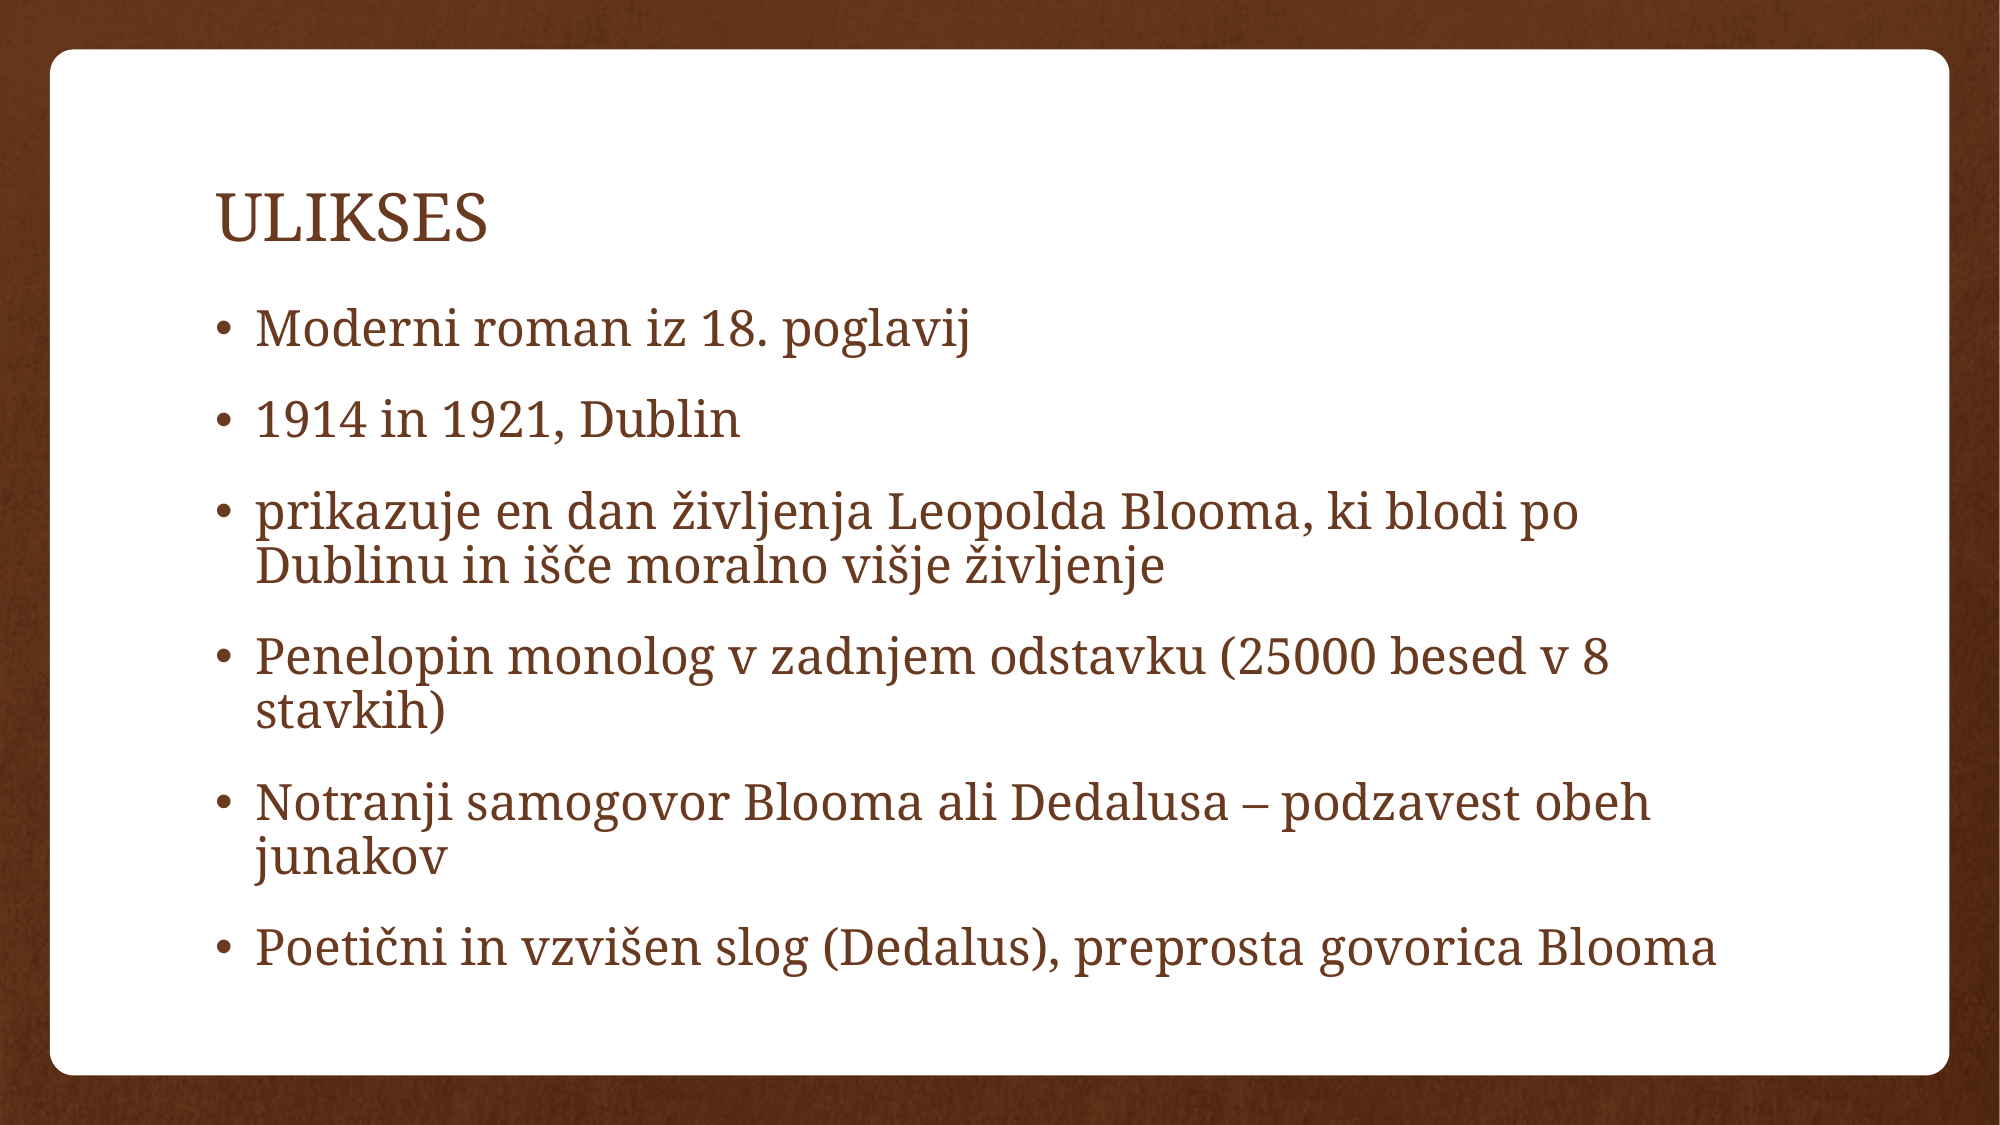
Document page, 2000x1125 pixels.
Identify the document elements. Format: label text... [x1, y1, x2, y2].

picture [0, 0, 2000, 1125]
list Moderni roman iz 18. poglavij 1914 in 1921, Dublin prikazuje en dan življenja Leopolda Blooma, ki blodi po Dublinu in išče moralno višje življenje Penelopin monolog v zadnjem odstavku (25000 besed v 8 stavkih) Notranji samogovor Blooma ali Dedalusa – podzavest obeh junakov Poetični in vzvišen slog (Dedalus), preprosta govorica Blooma [200, 295, 1800, 996]
title ULIKSES [200, 70, 1800, 263]
